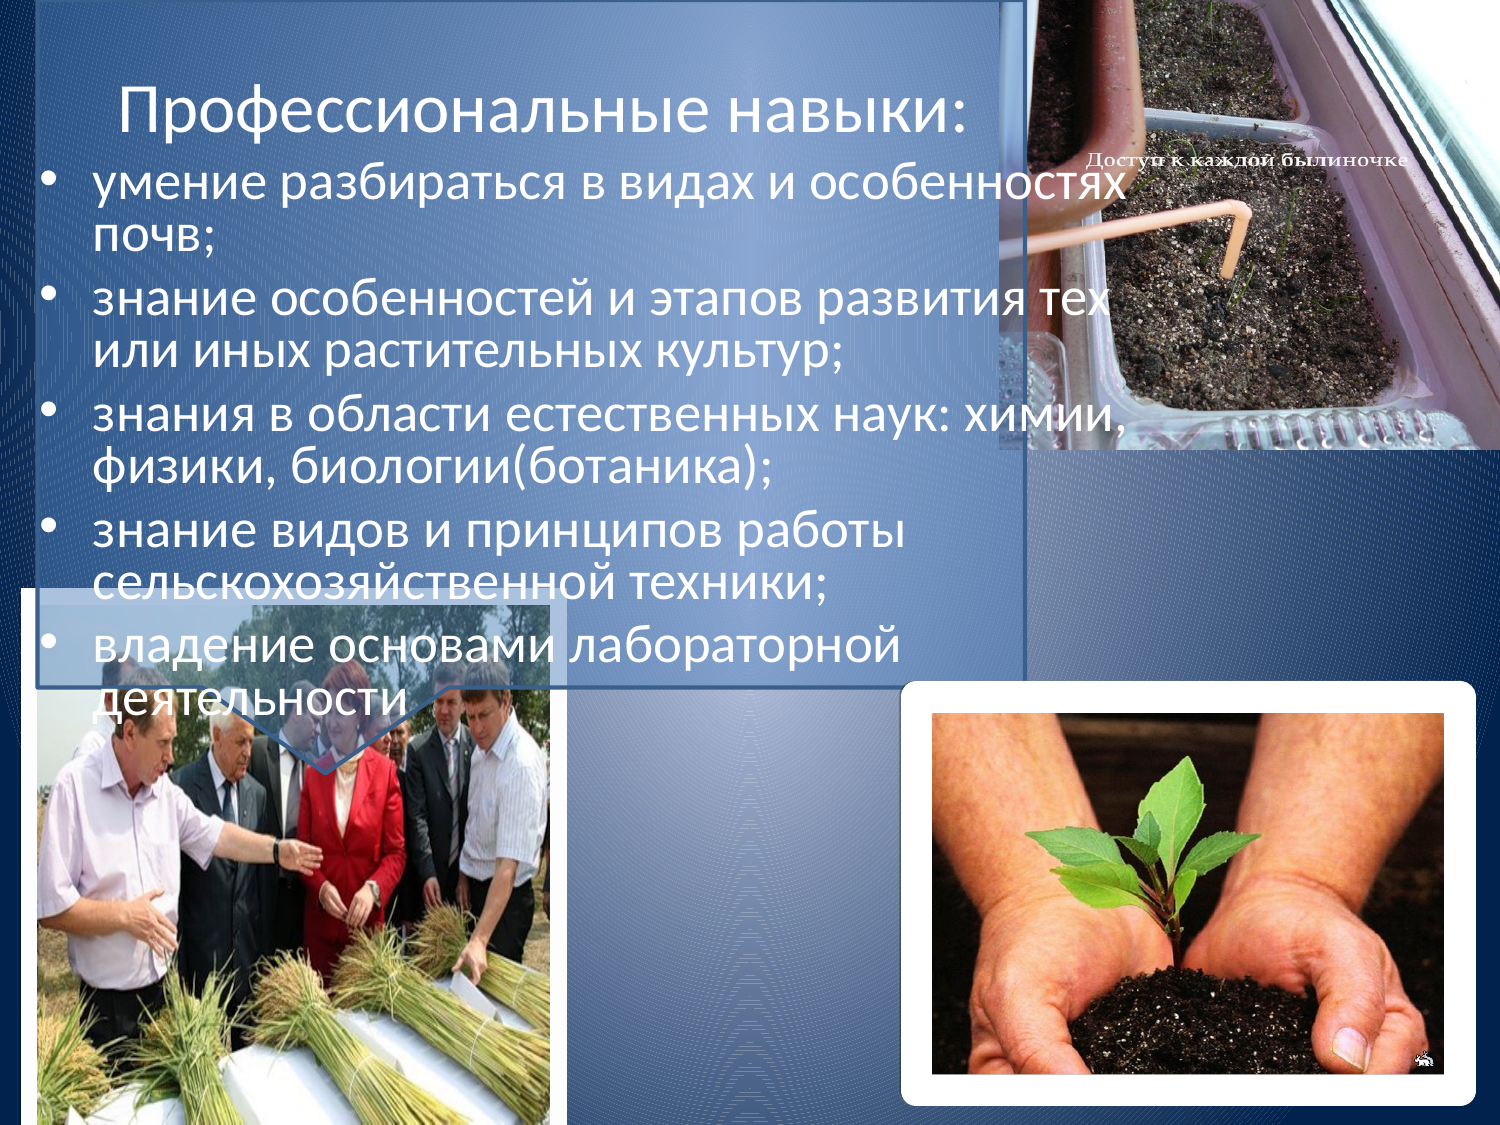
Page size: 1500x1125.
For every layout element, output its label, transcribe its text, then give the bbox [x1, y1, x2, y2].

title Профессиональные навыки: [75, 45, 1013, 149]
list умение разбираться в видах и особенностях почв; знание особенностей и этапов развития тех или иных растительных культур; знания в области естественных наук: химии, физики, биологии(ботаника); знание видов и принципов работы сельскохозяйственной техники; владение основами лабораторной деятельности [24, 149, 1163, 738]
text_box [274, 738, 377, 774]
text_box [37, 0, 1025, 149]
picture [37, 738, 550, 1125]
picture [1025, 0, 1500, 450]
picture [931, 712, 1445, 1075]
